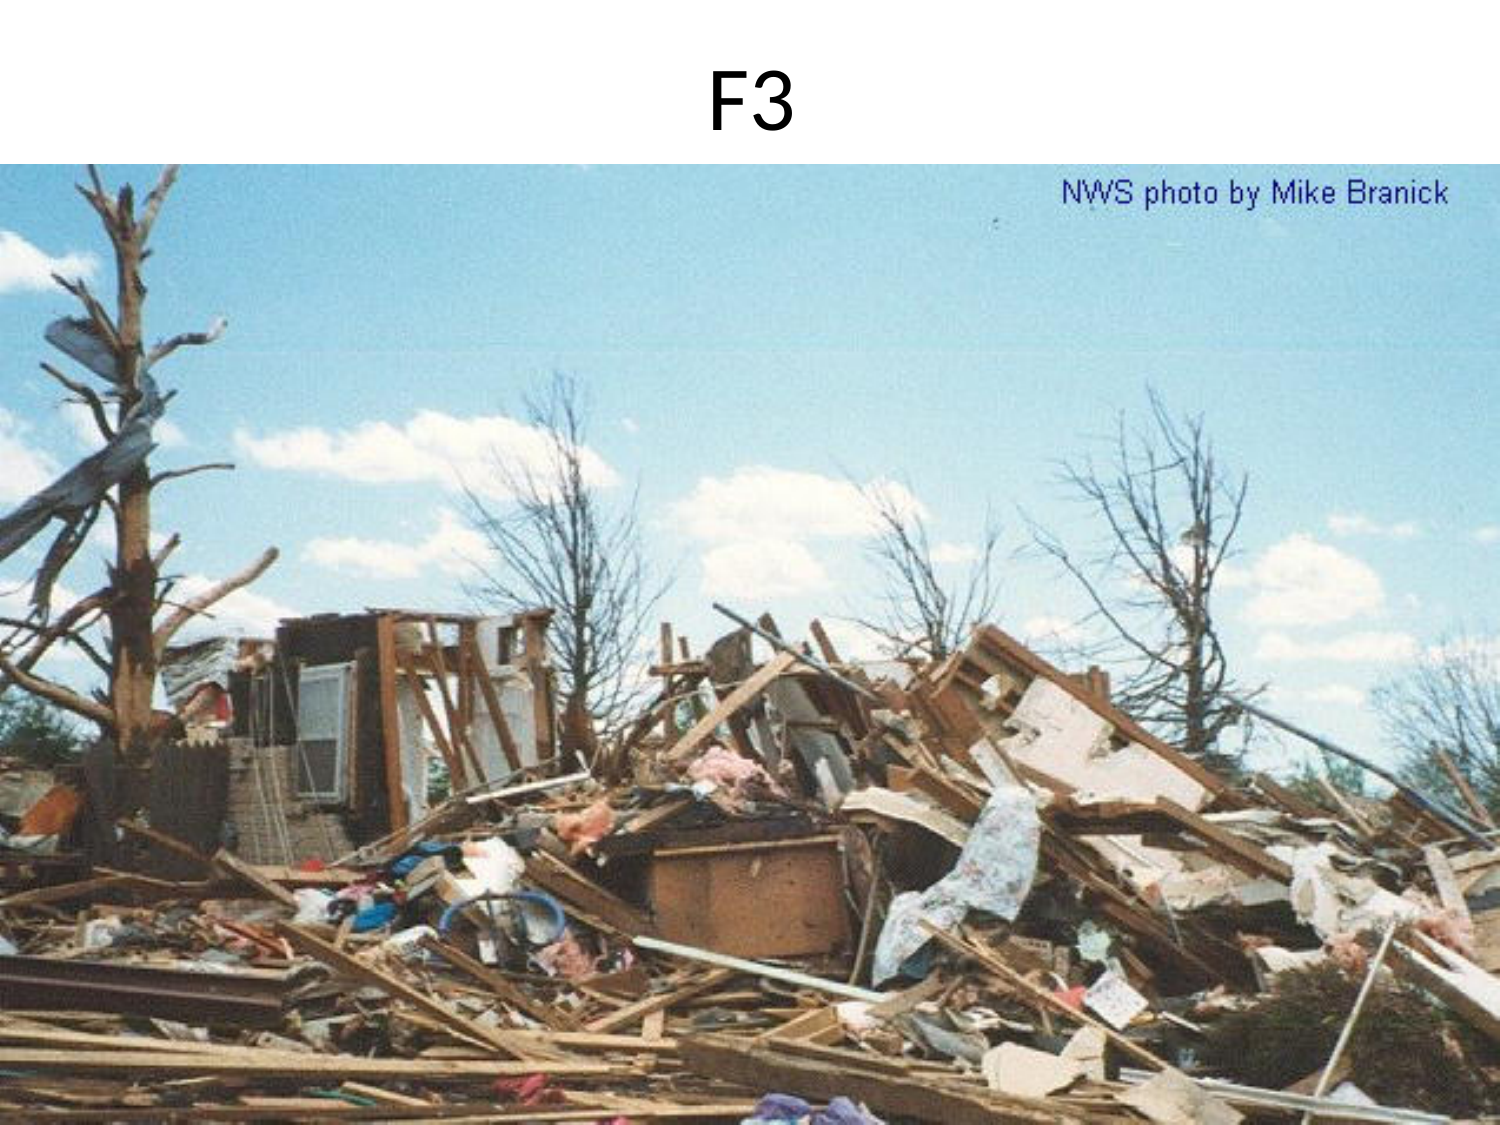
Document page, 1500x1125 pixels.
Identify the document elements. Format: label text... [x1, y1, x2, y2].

picture [0, 164, 1500, 1125]
title F3 [76, 0, 1427, 164]
